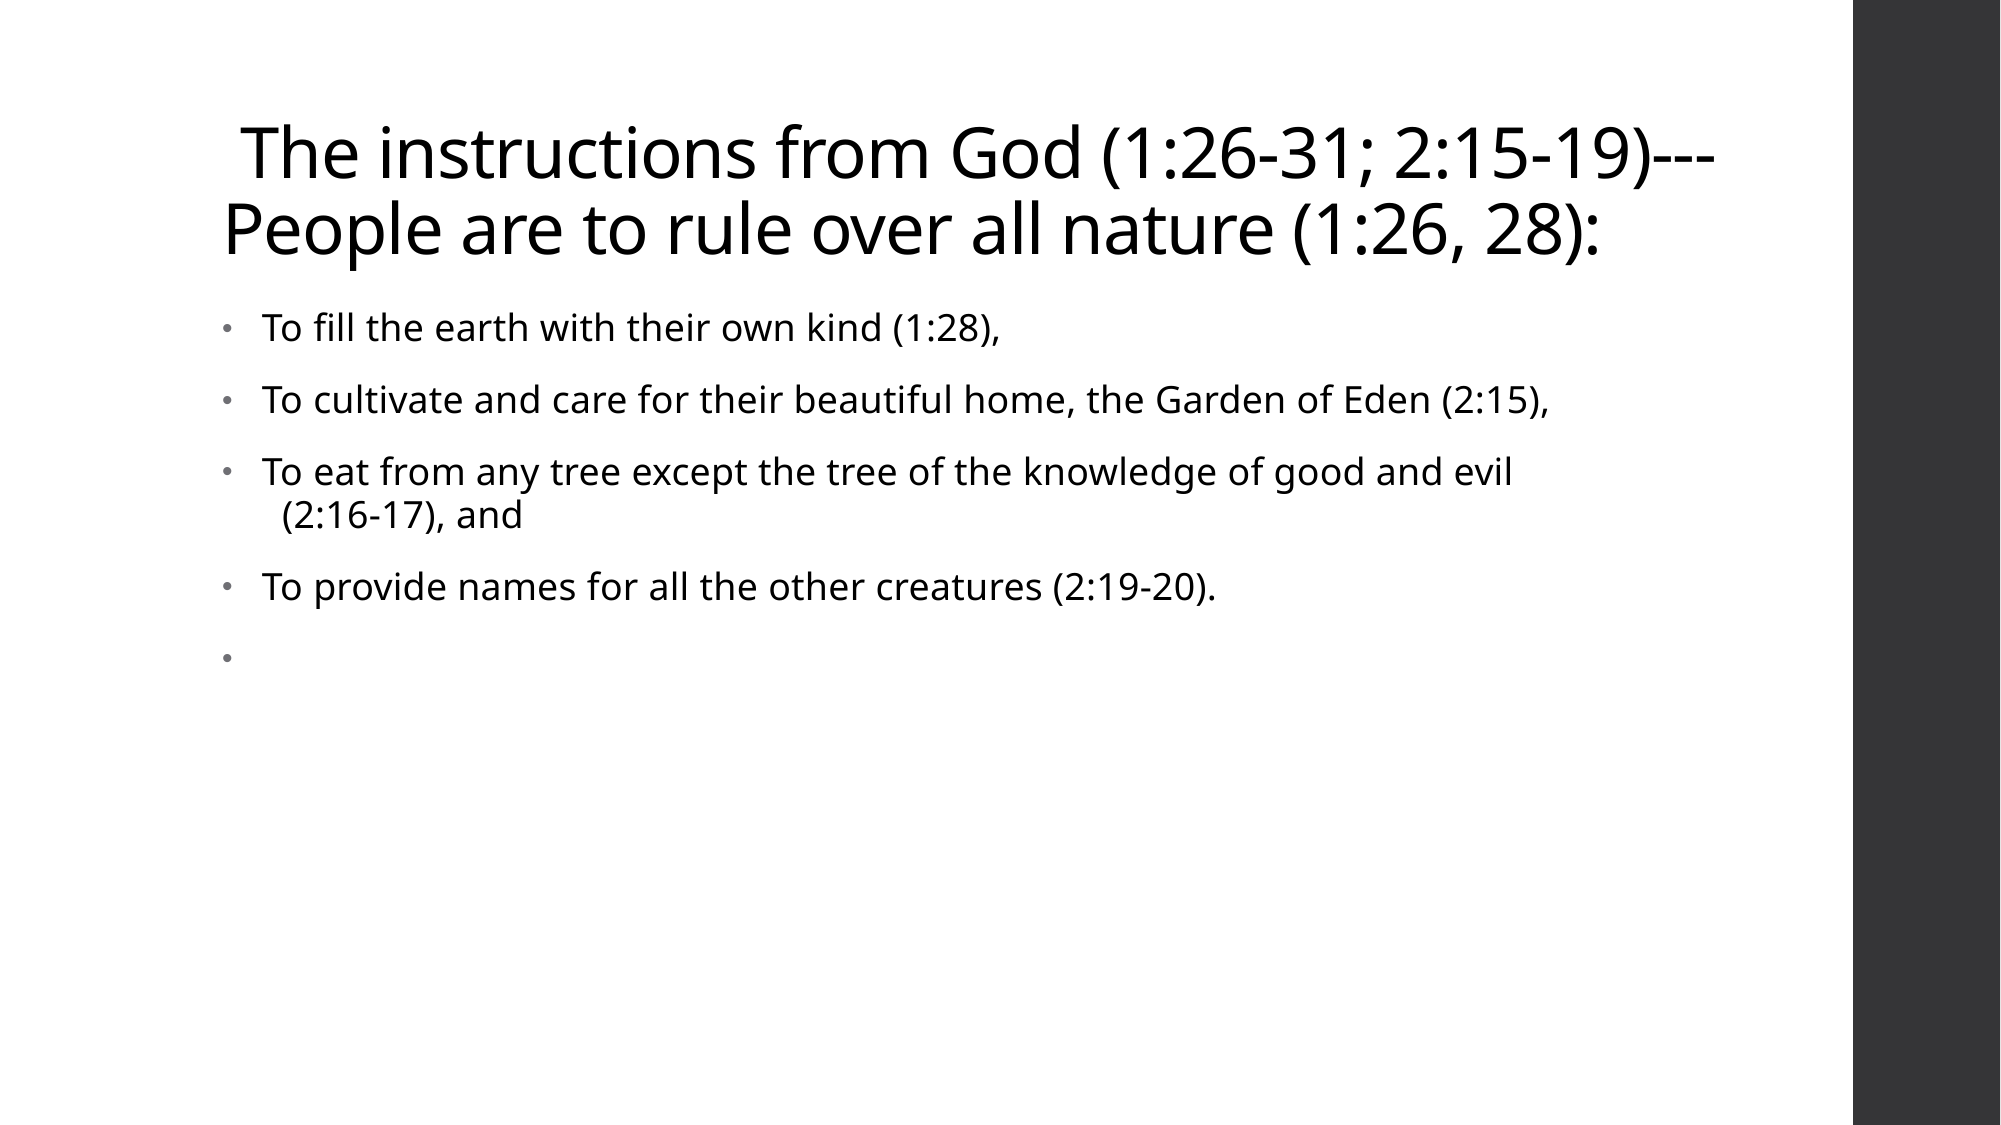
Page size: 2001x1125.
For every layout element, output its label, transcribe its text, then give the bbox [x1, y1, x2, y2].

title The instructions from God (1:26-31; 2:15-19)---People are to rule over all nature (1:26, 28): [206, 60, 1797, 278]
list To fill the earth with their own kind (1:28), To cultivate and care for their beautiful home, the Garden of Eden (2:15), To eat from any tree except the tree of the knowledge of good and evil (2:16-17), and To provide names for all the other creatures (2:19-20). [206, 299, 1617, 1014]
